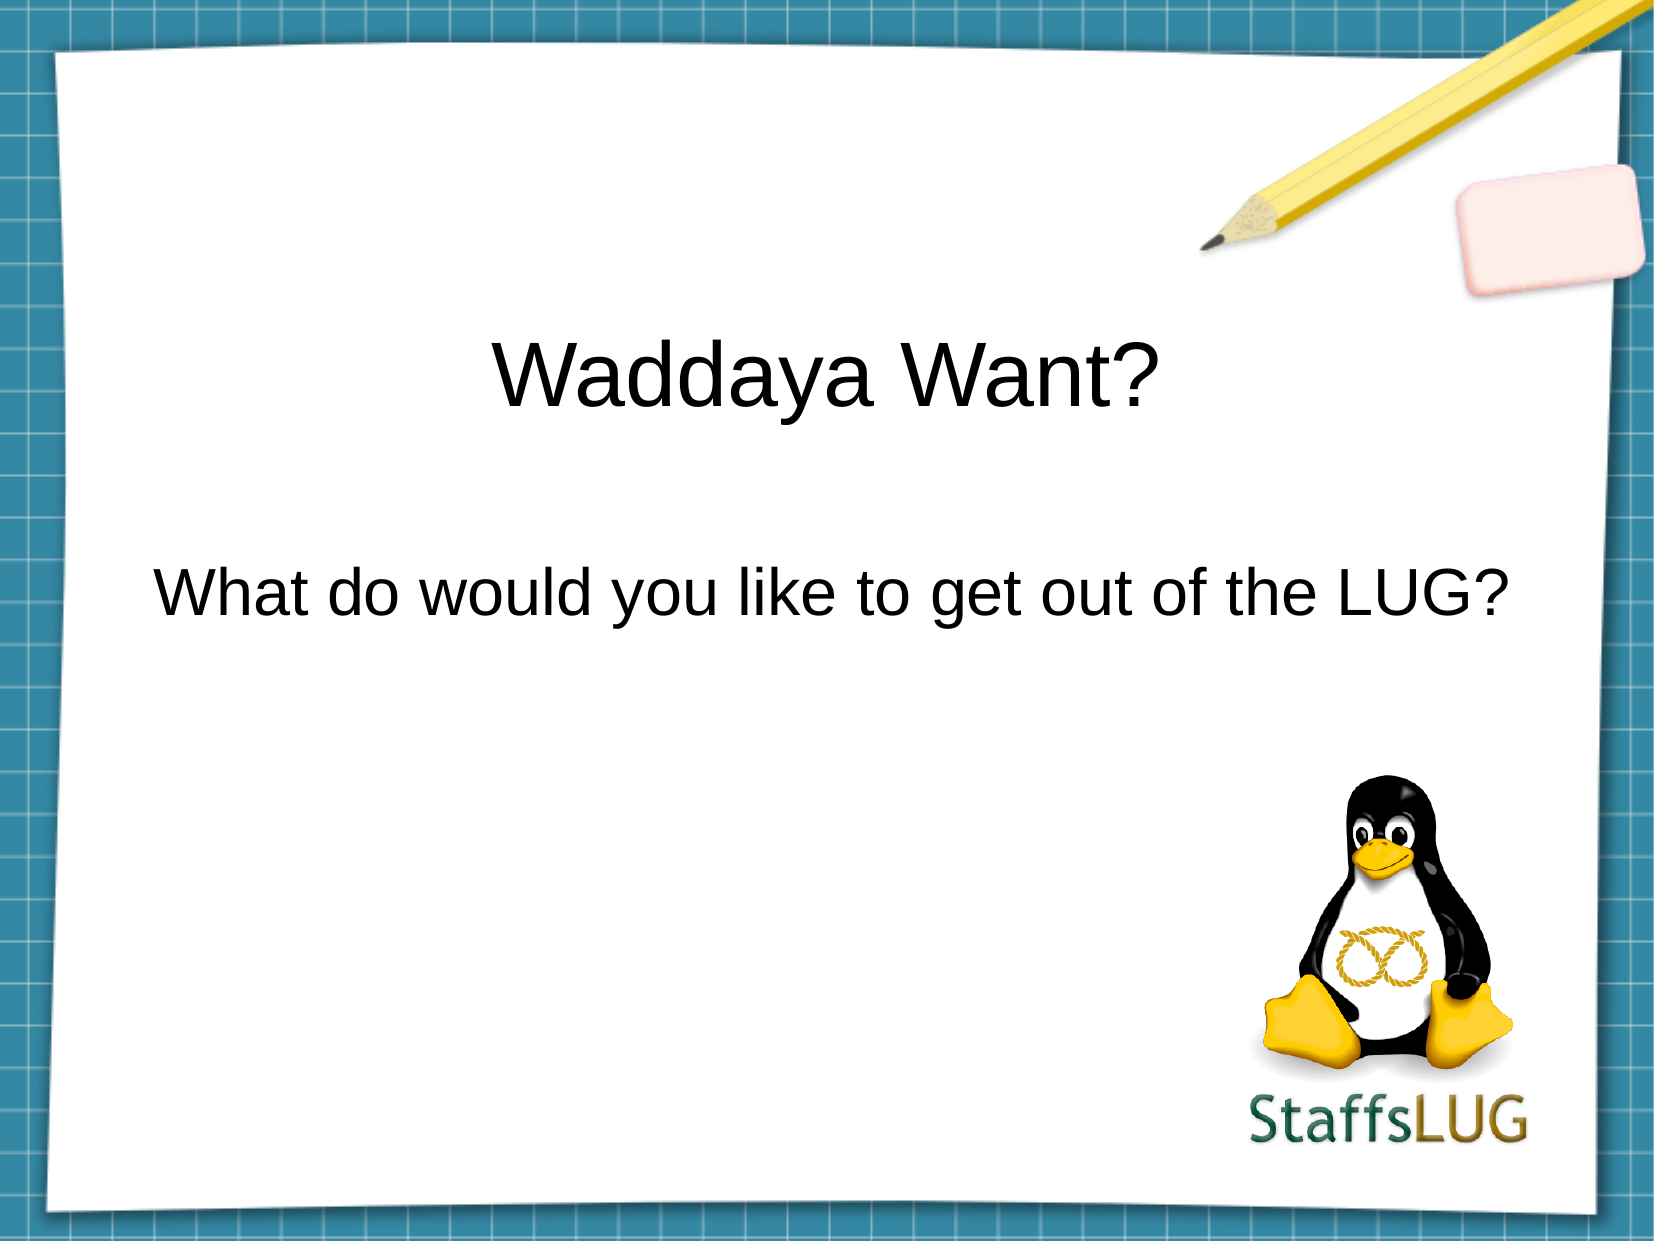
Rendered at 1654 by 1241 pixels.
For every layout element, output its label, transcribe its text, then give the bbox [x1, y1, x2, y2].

picture [0, 479, 1654, 1241]
list What do would you like to get out of the LUG? [0, 555, 1595, 733]
title Waddaya Want? [0, 271, 1654, 479]
picture [0, 0, 1654, 271]
